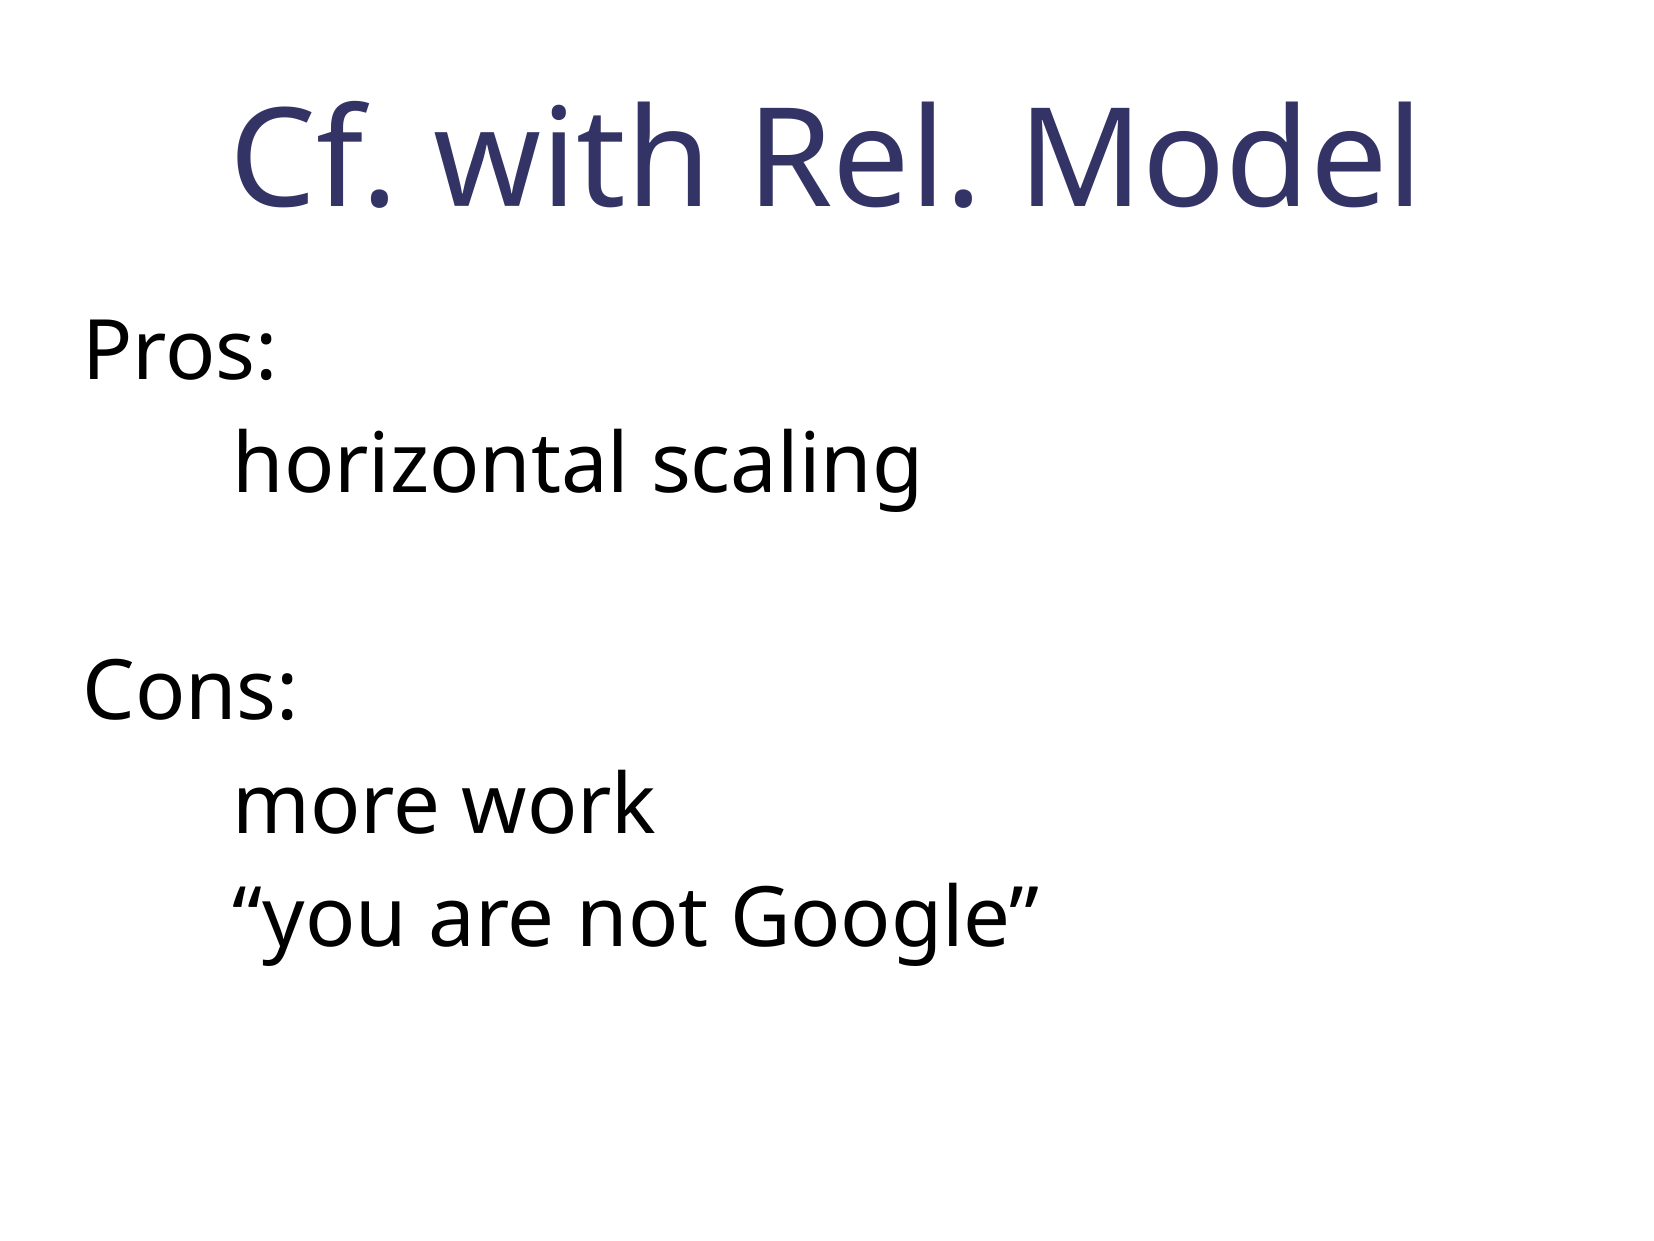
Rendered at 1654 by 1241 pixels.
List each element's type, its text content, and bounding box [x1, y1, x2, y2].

subtitle Pros: horizontal scaling Cons: more work “you are not Google” [82, 290, 1571, 1094]
title Cf. with Rel. Model [82, 56, 1571, 250]
